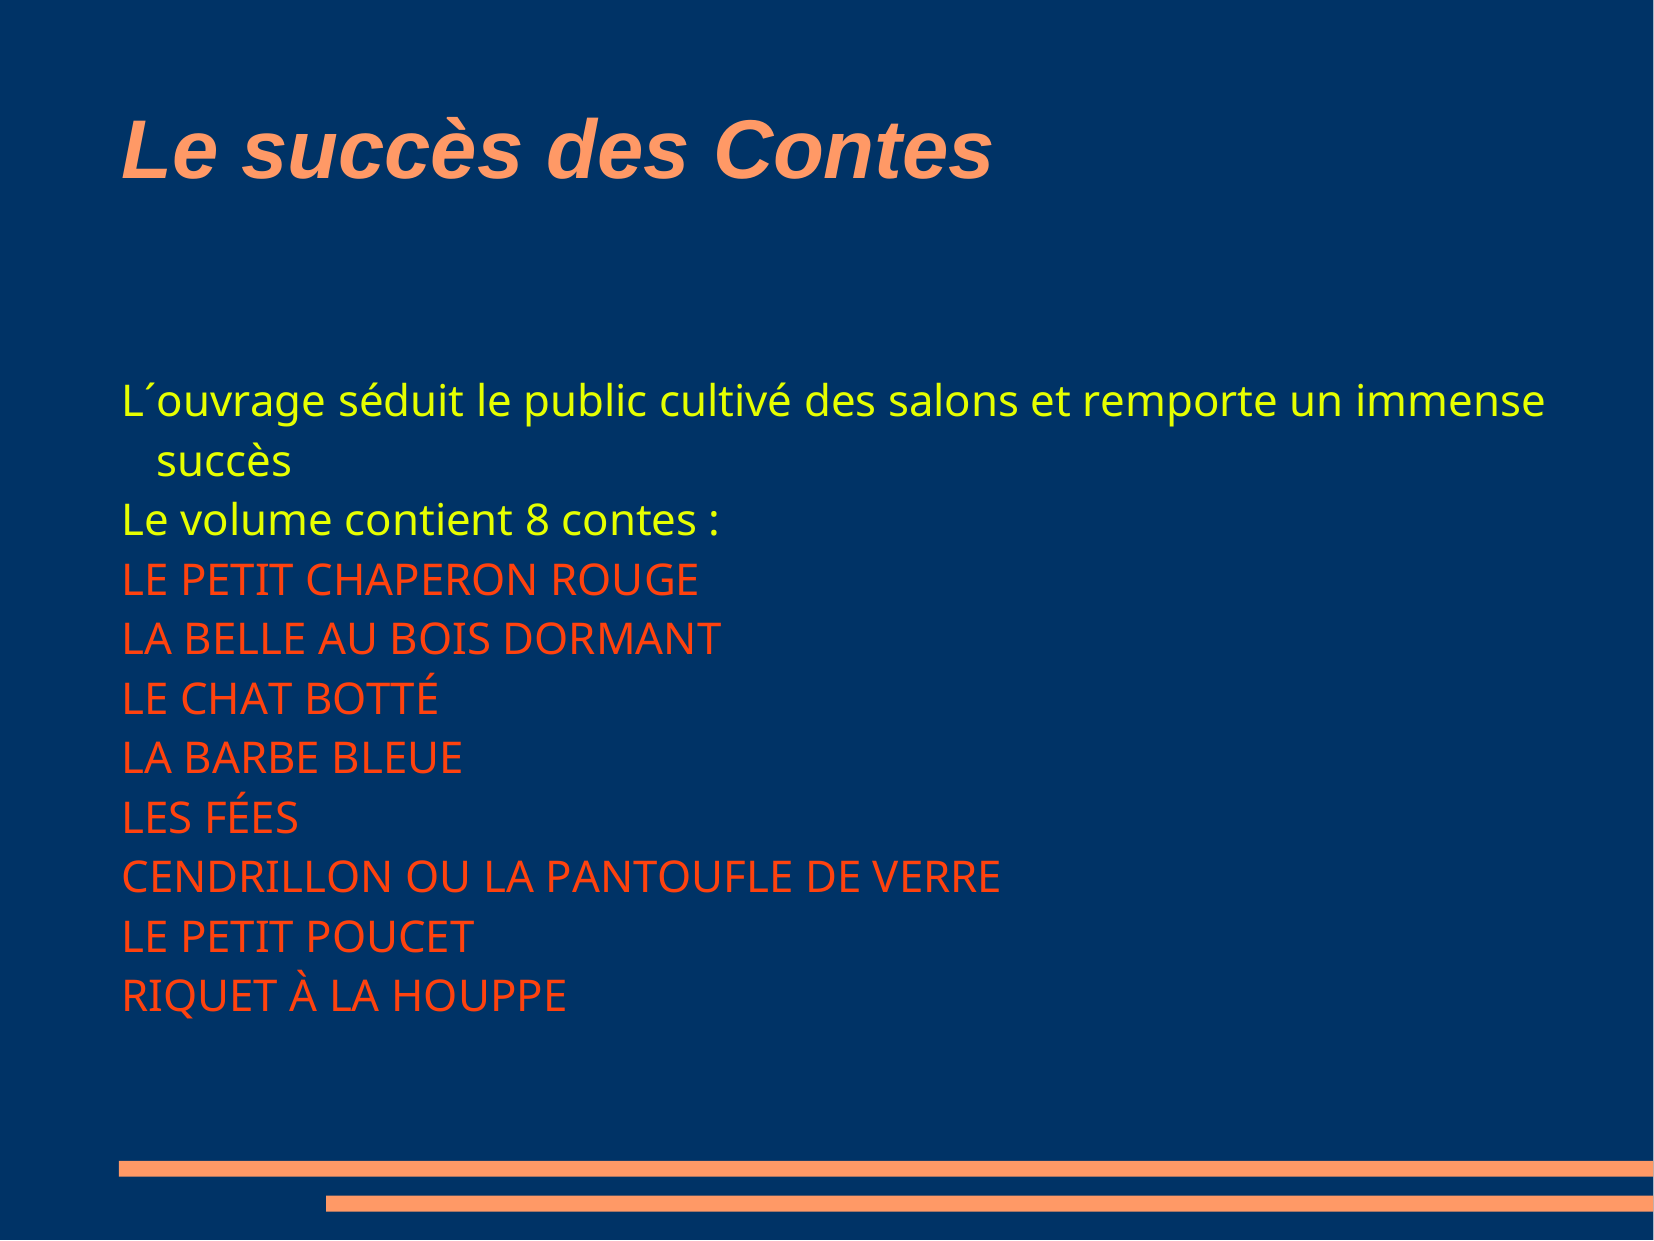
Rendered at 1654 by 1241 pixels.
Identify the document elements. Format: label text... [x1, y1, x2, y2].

title Le succès des Contes [121, 53, 1534, 246]
subtitle L´ouvrage séduit le public cultivé des salons et remporte un immense succès Le volume contient 8 contes : LE PETIT CHAPERON ROUGE LA BELLE AU BOIS DORMANT LE CHAT BOTTÉ LA BARBE BLEUE LES FÉES CENDRILLON OU LA PANTOUFLE DE VERRE LE PETIT POUCET RIQUET À LA HOUPPE [121, 329, 1561, 1125]
